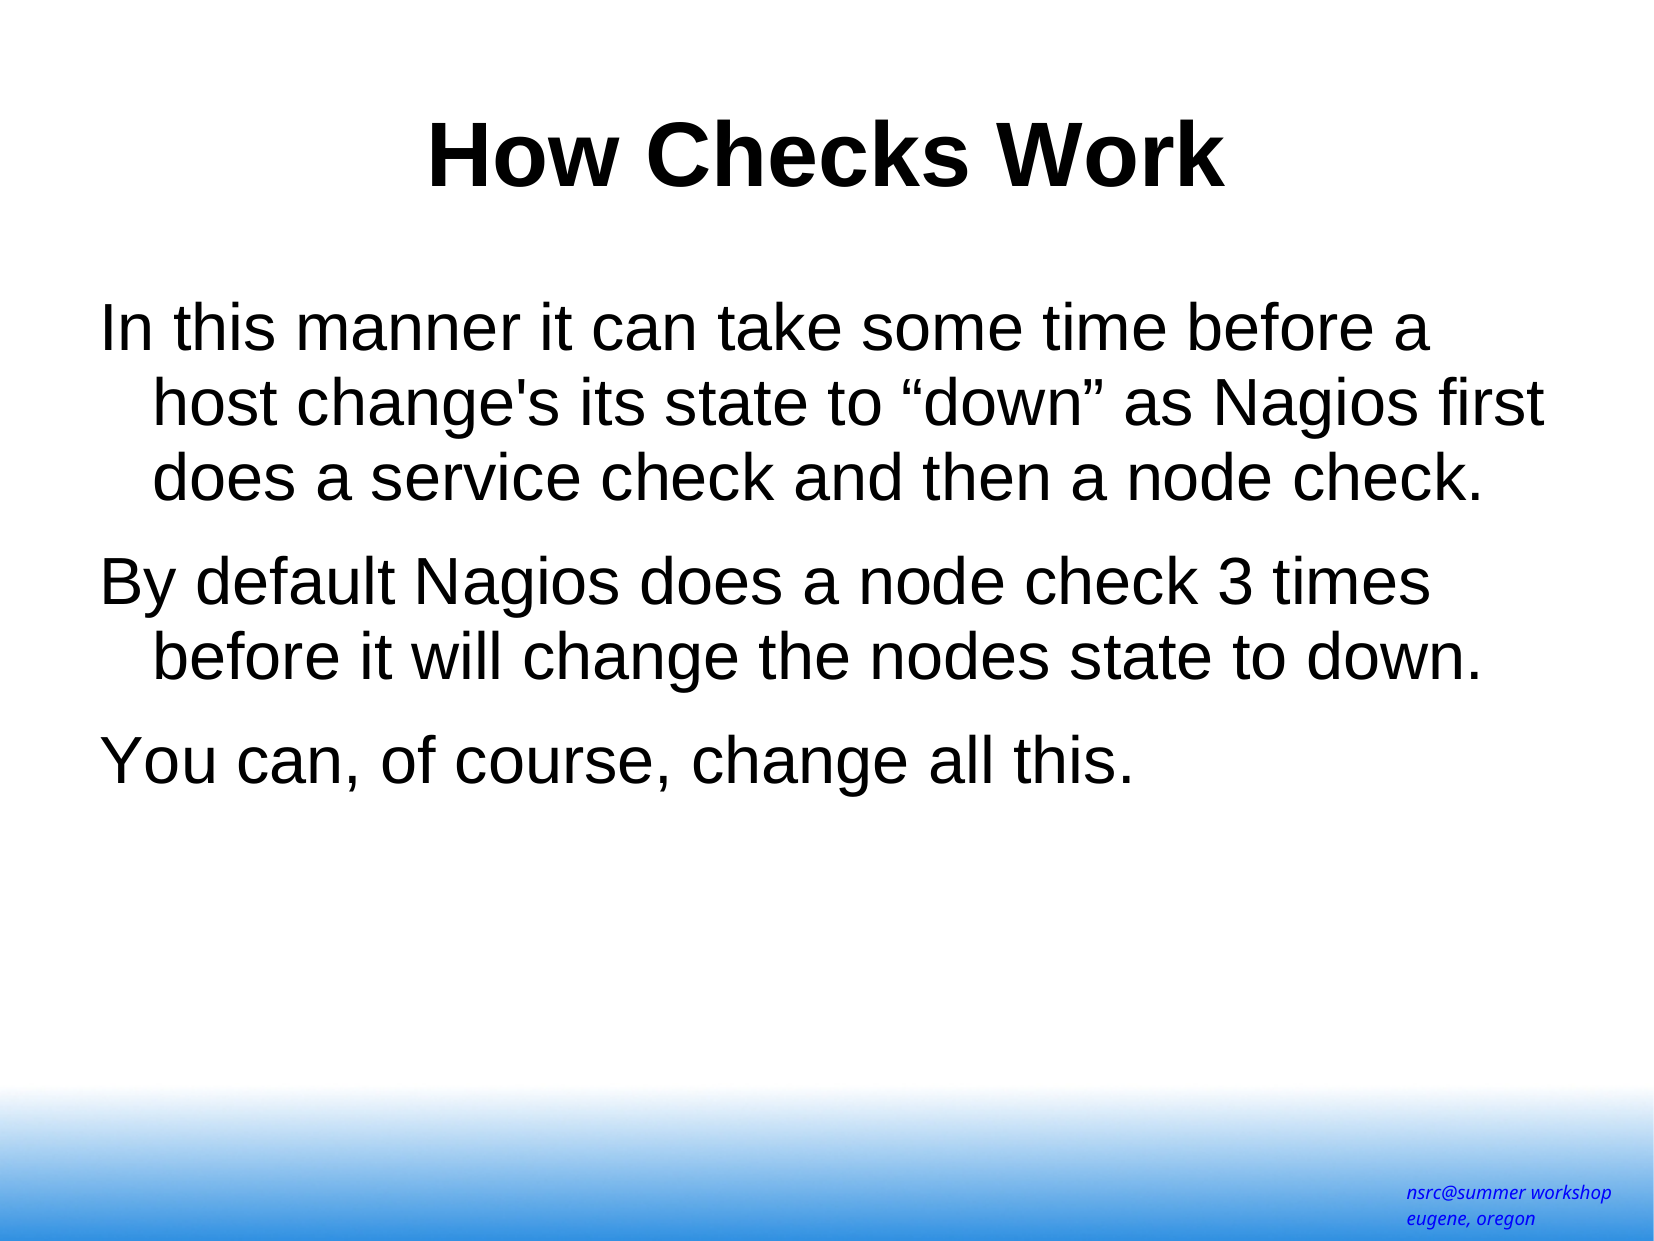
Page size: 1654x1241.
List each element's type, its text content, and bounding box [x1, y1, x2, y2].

list In this manner it can take some time before a host change's its state to “down” as Nagios first does a service check and then a node check. By default Nagios does a node check 3 times before it will change the nodes state to down. You can, of course, change all this. [82, 290, 1571, 880]
title How Checks Work [82, 49, 1571, 257]
picture [0, 1083, 1654, 1241]
